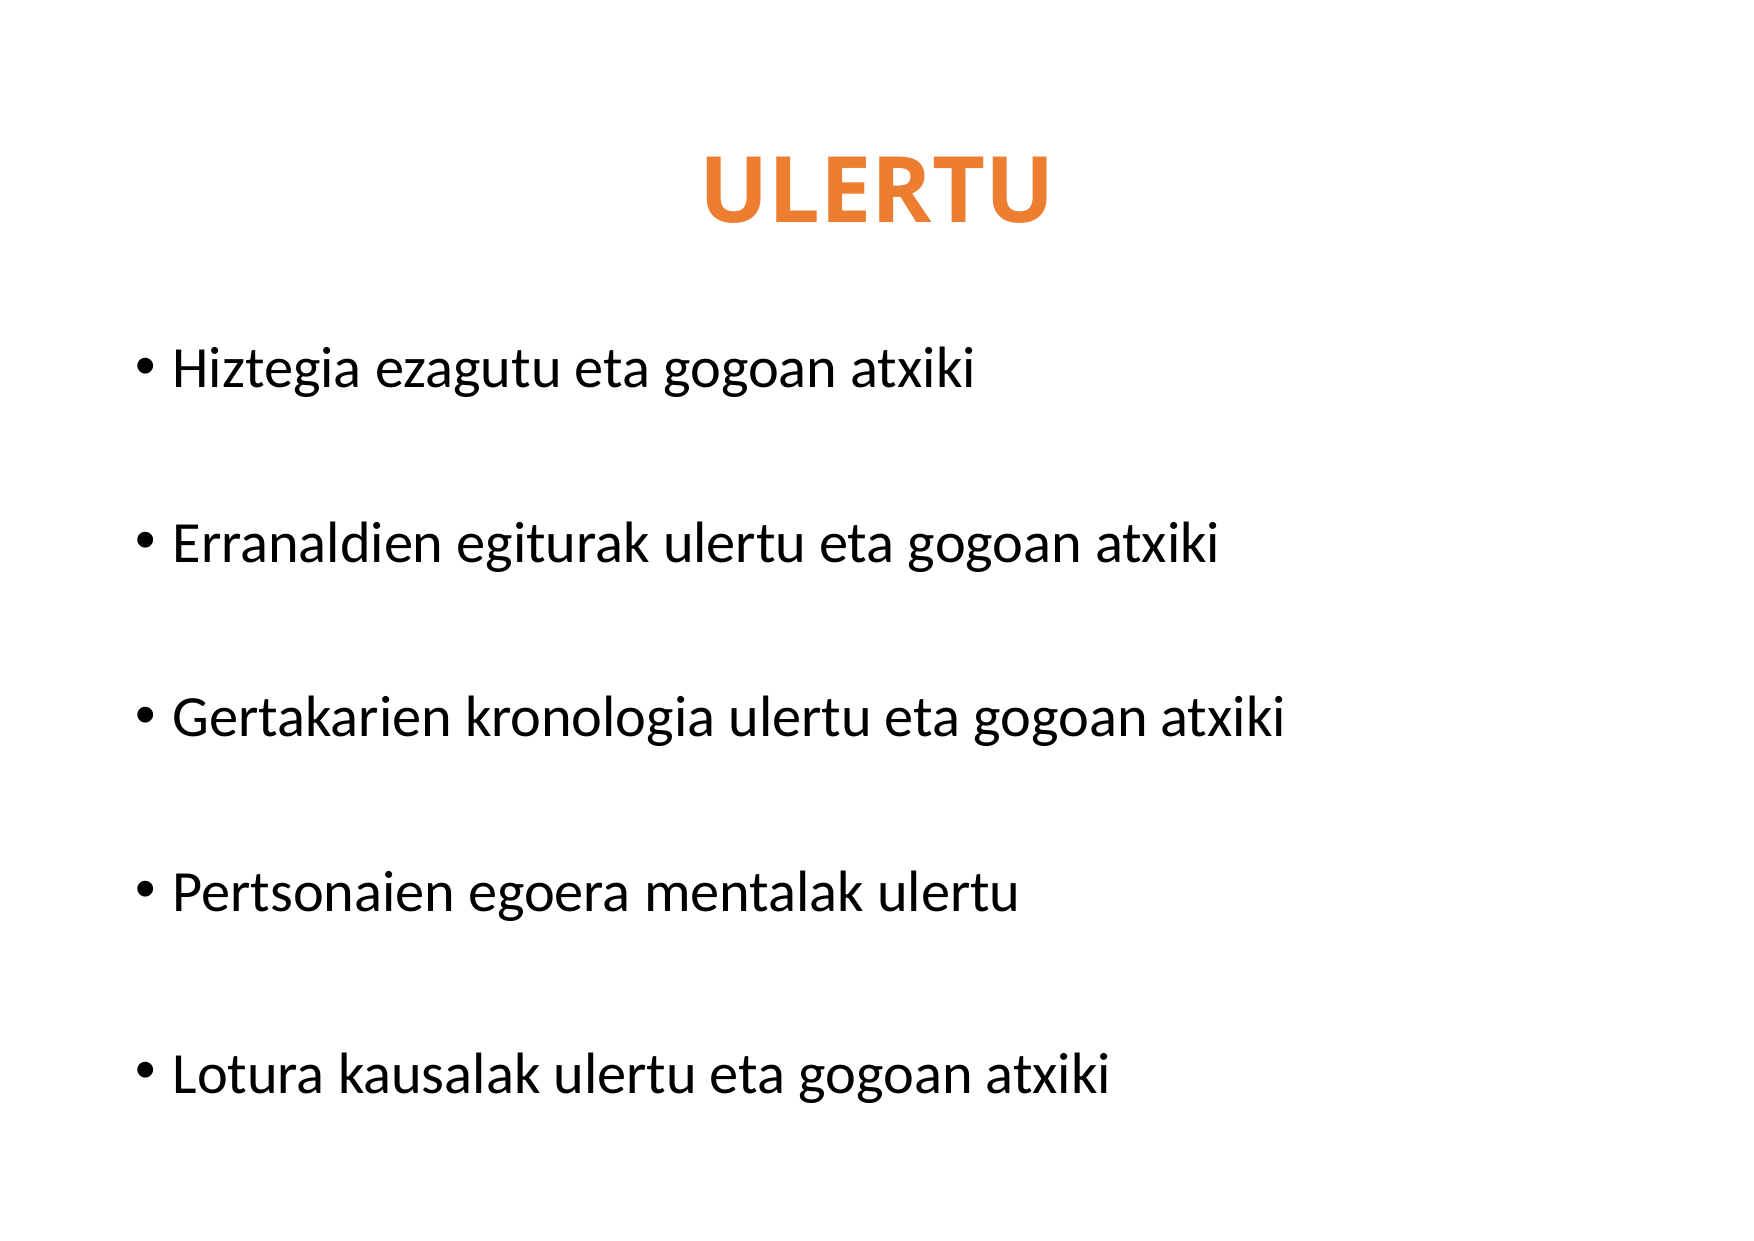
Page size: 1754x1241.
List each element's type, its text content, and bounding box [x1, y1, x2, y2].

text_box Hiztegia ezagutu eta gogoan atxiki Erranaldien egiturak ulertu eta gogoan atxiki Gertakarien kronologia ulertu eta gogoan atxiki Pertsonaien egoera mentalak ulertu Lotura kausalak ulertu eta gogoan atxiki [120, 330, 1634, 1117]
text_box ULERTU [120, 65, 1634, 306]
